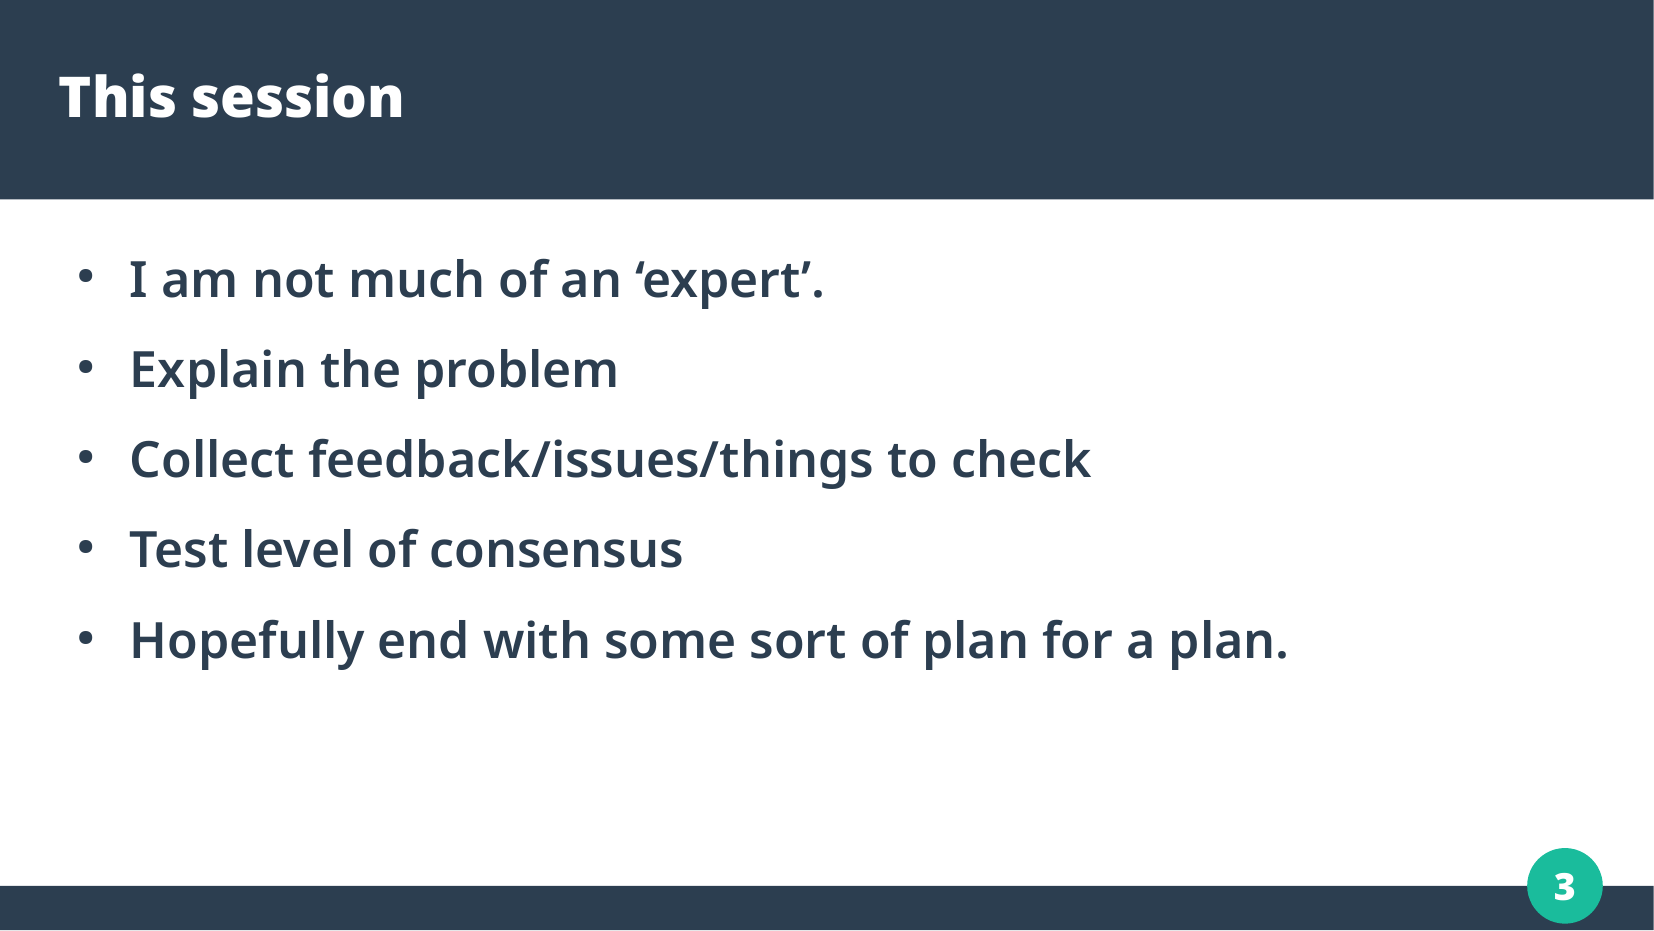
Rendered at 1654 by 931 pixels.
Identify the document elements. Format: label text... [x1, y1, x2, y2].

title This session [59, 37, 1595, 155]
list I am not much of an ‘expert’. Explain the problem Collect feedback/issues/things to check Test level of consensus Hopefully end with some sort of plan for a plan. [59, 243, 1595, 864]
